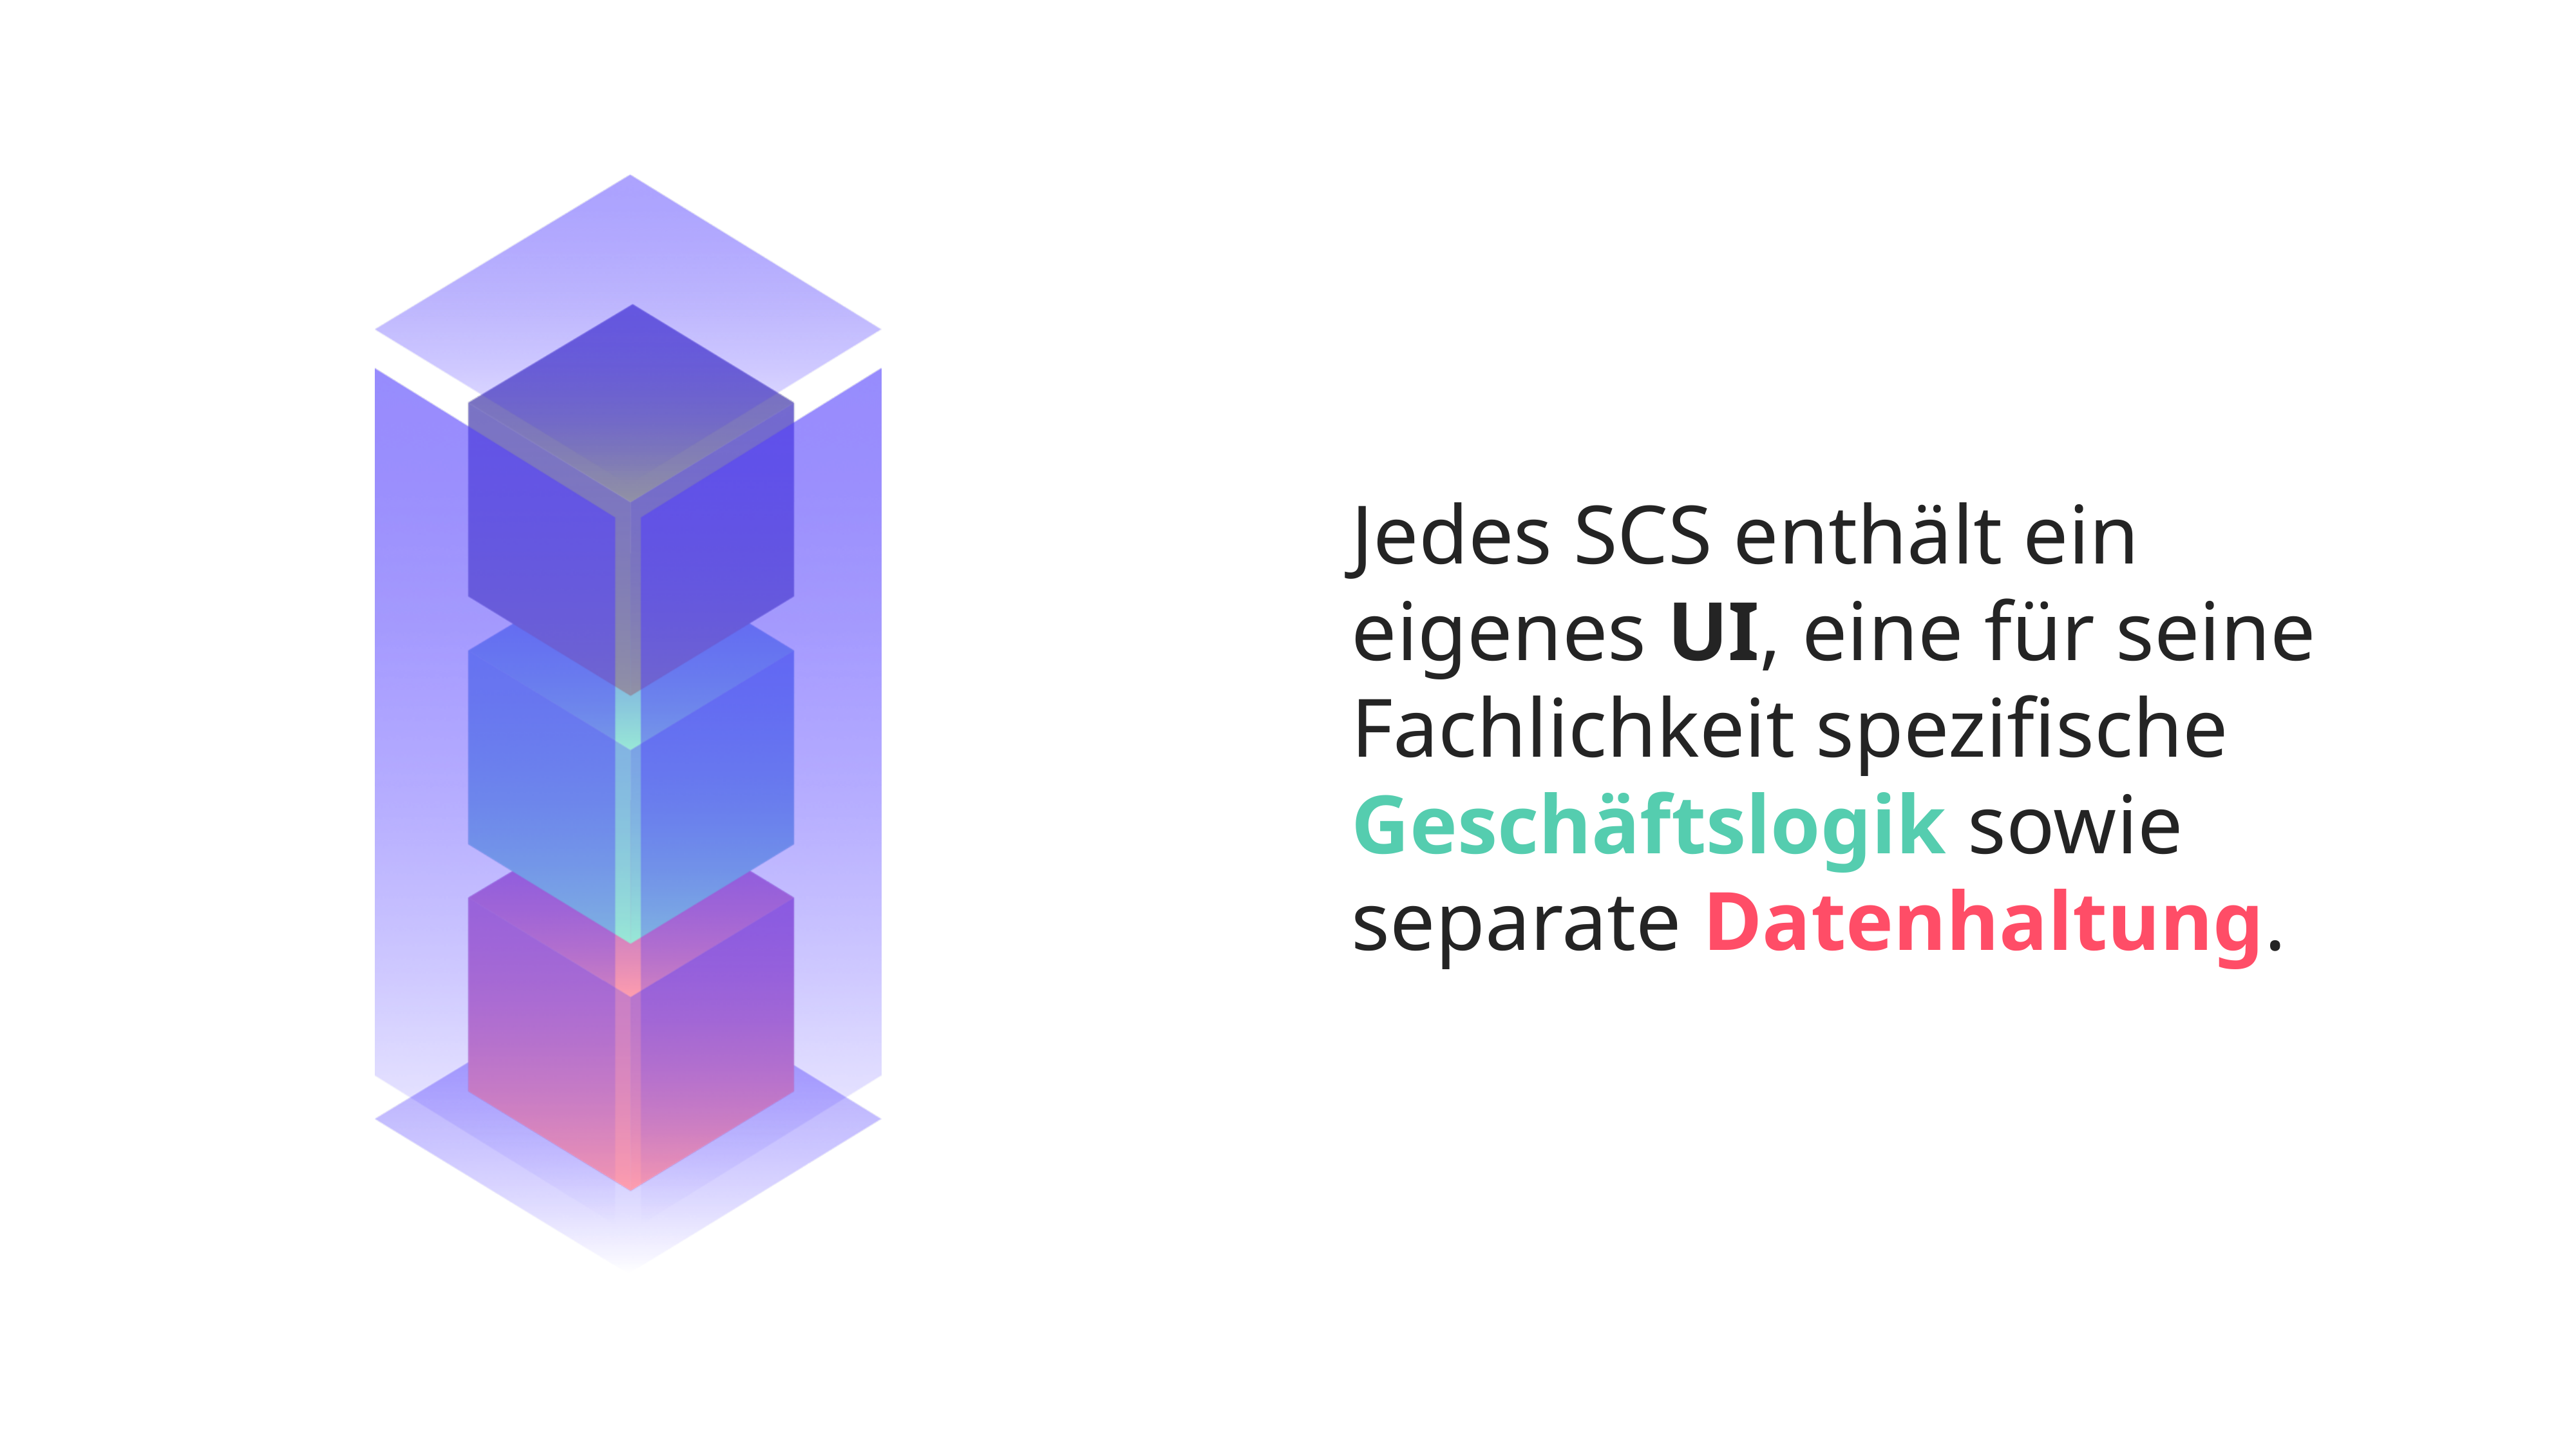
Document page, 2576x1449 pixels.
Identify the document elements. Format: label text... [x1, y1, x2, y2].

picture [375, 175, 882, 1274]
list Jedes SCS enthält ein eigenes UI, eine für seine Fachlichkeit spezifische Geschäftslogik sowie separate Datenhaltung. [1351, 127, 2423, 1322]
